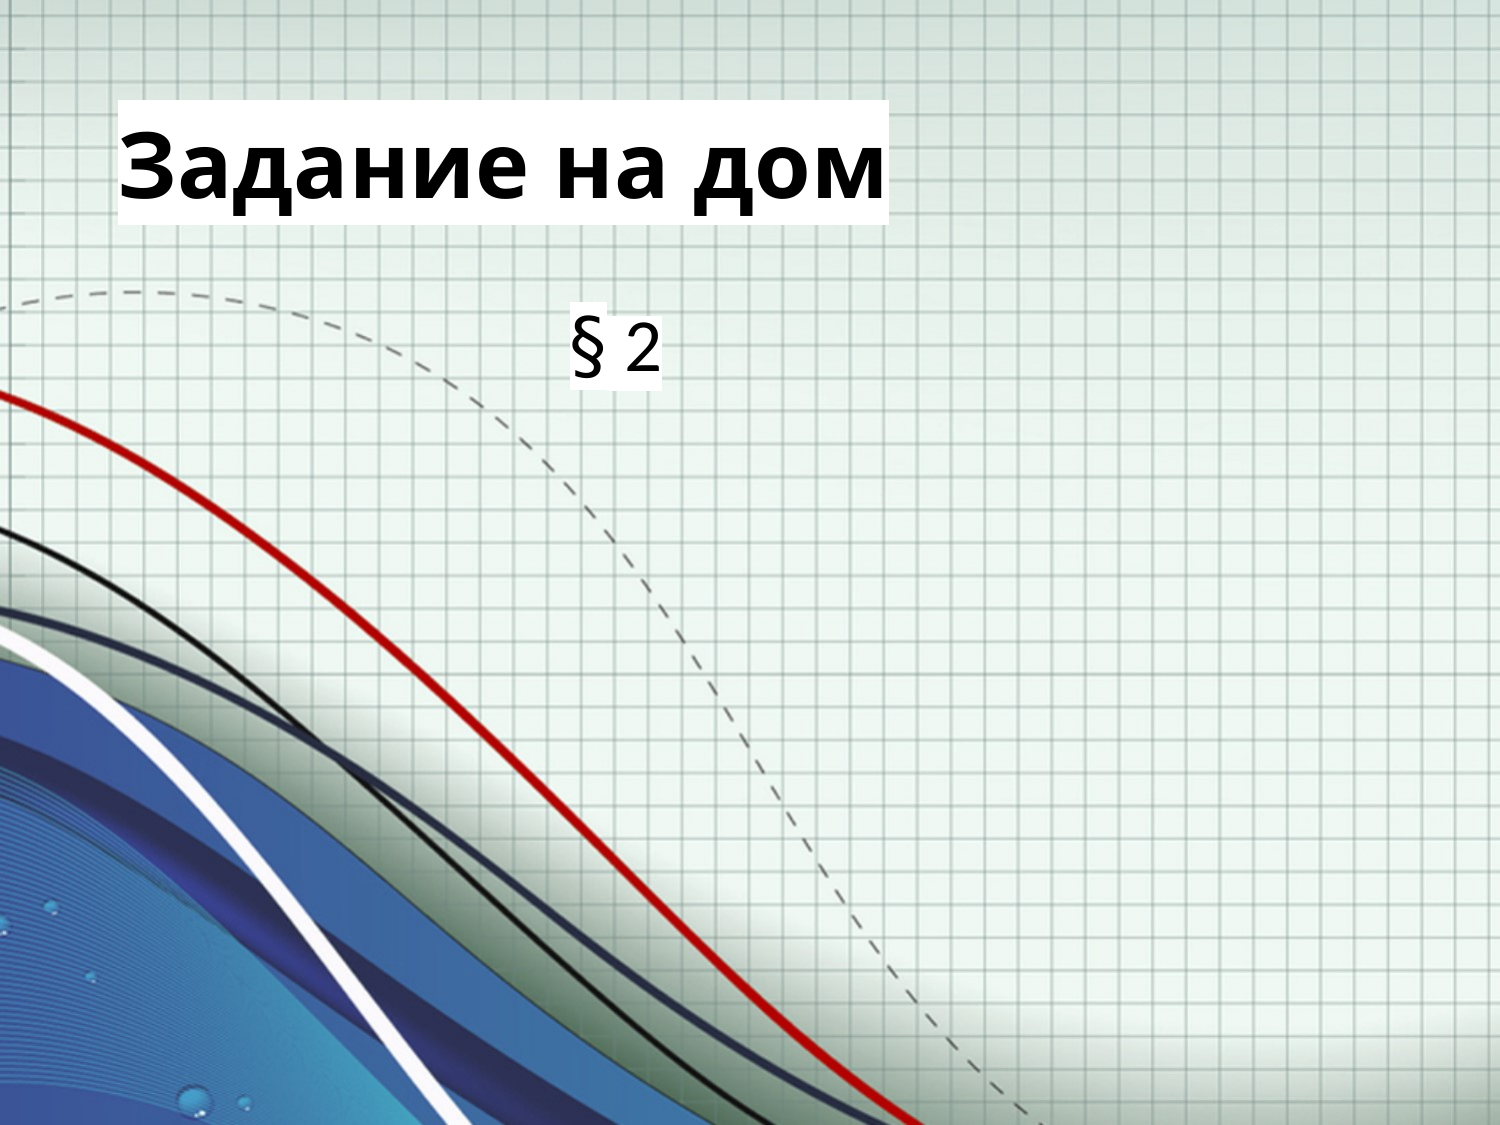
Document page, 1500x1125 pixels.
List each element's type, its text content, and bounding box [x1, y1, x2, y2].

list § 2 [555, 299, 1397, 1014]
title Задание на дом [103, 59, 1397, 278]
picture [0, 0, 1500, 1125]
